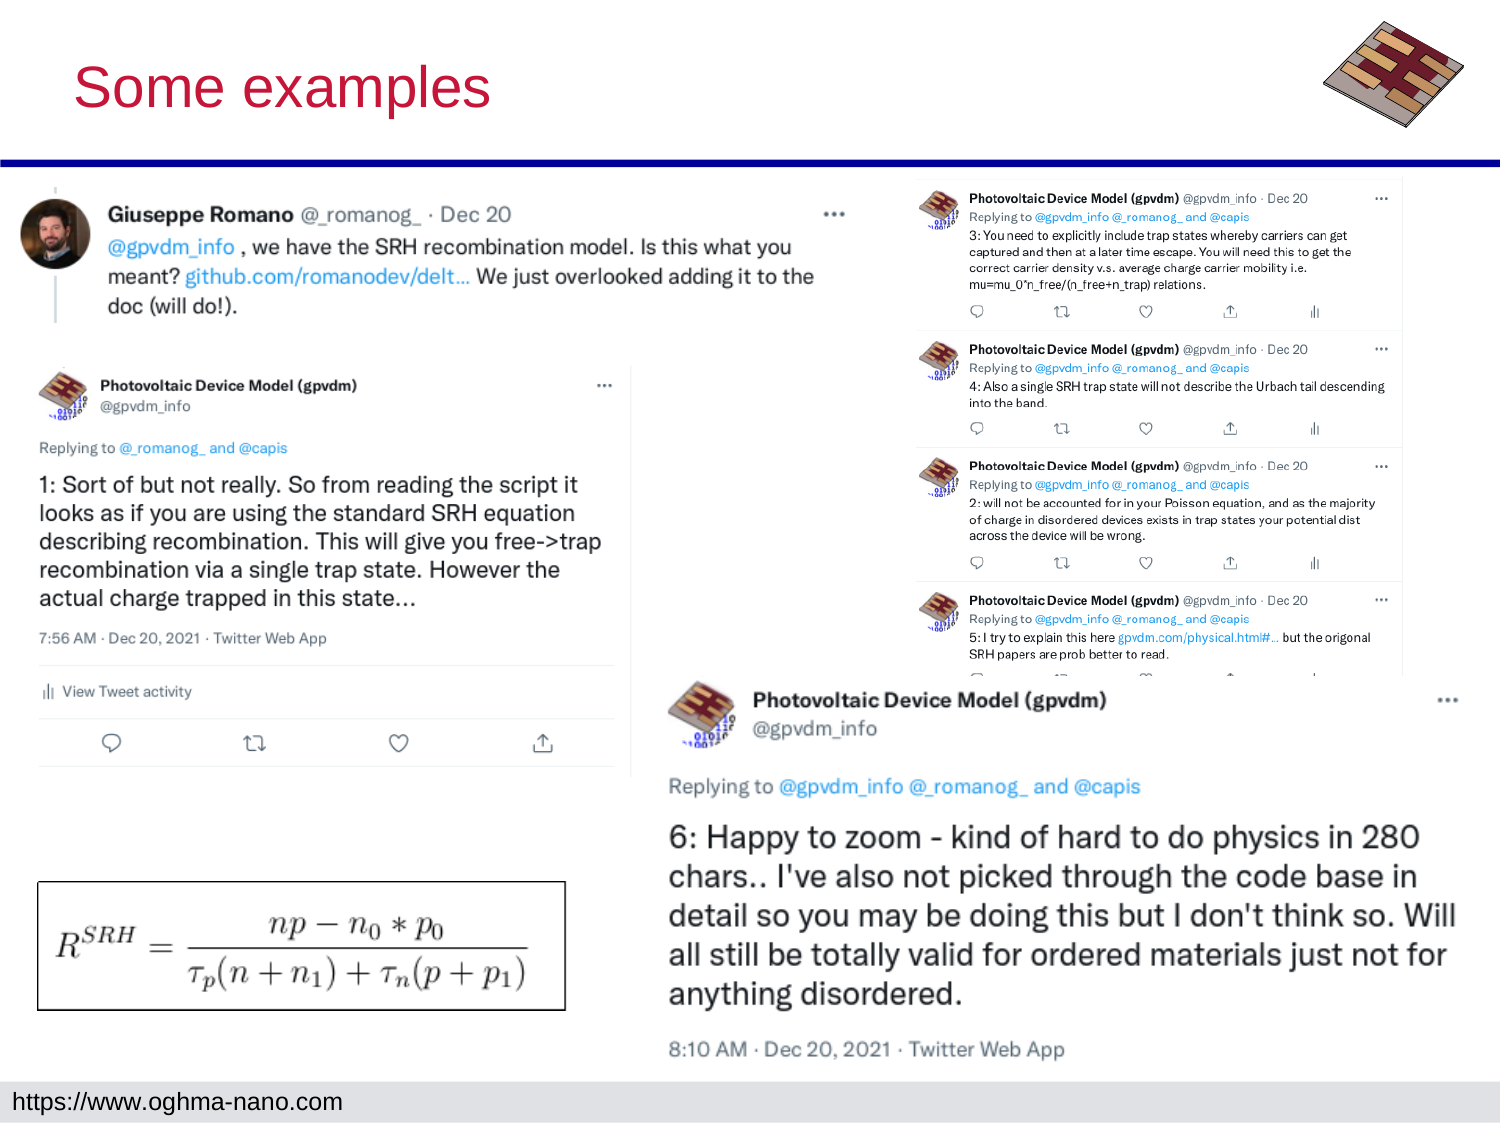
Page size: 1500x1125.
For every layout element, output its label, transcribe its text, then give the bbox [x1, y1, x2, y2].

picture [37, 881, 574, 1011]
title Some examples [59, 34, 1297, 140]
picture [659, 176, 1471, 1074]
picture [8, 187, 866, 323]
picture [30, 365, 645, 777]
